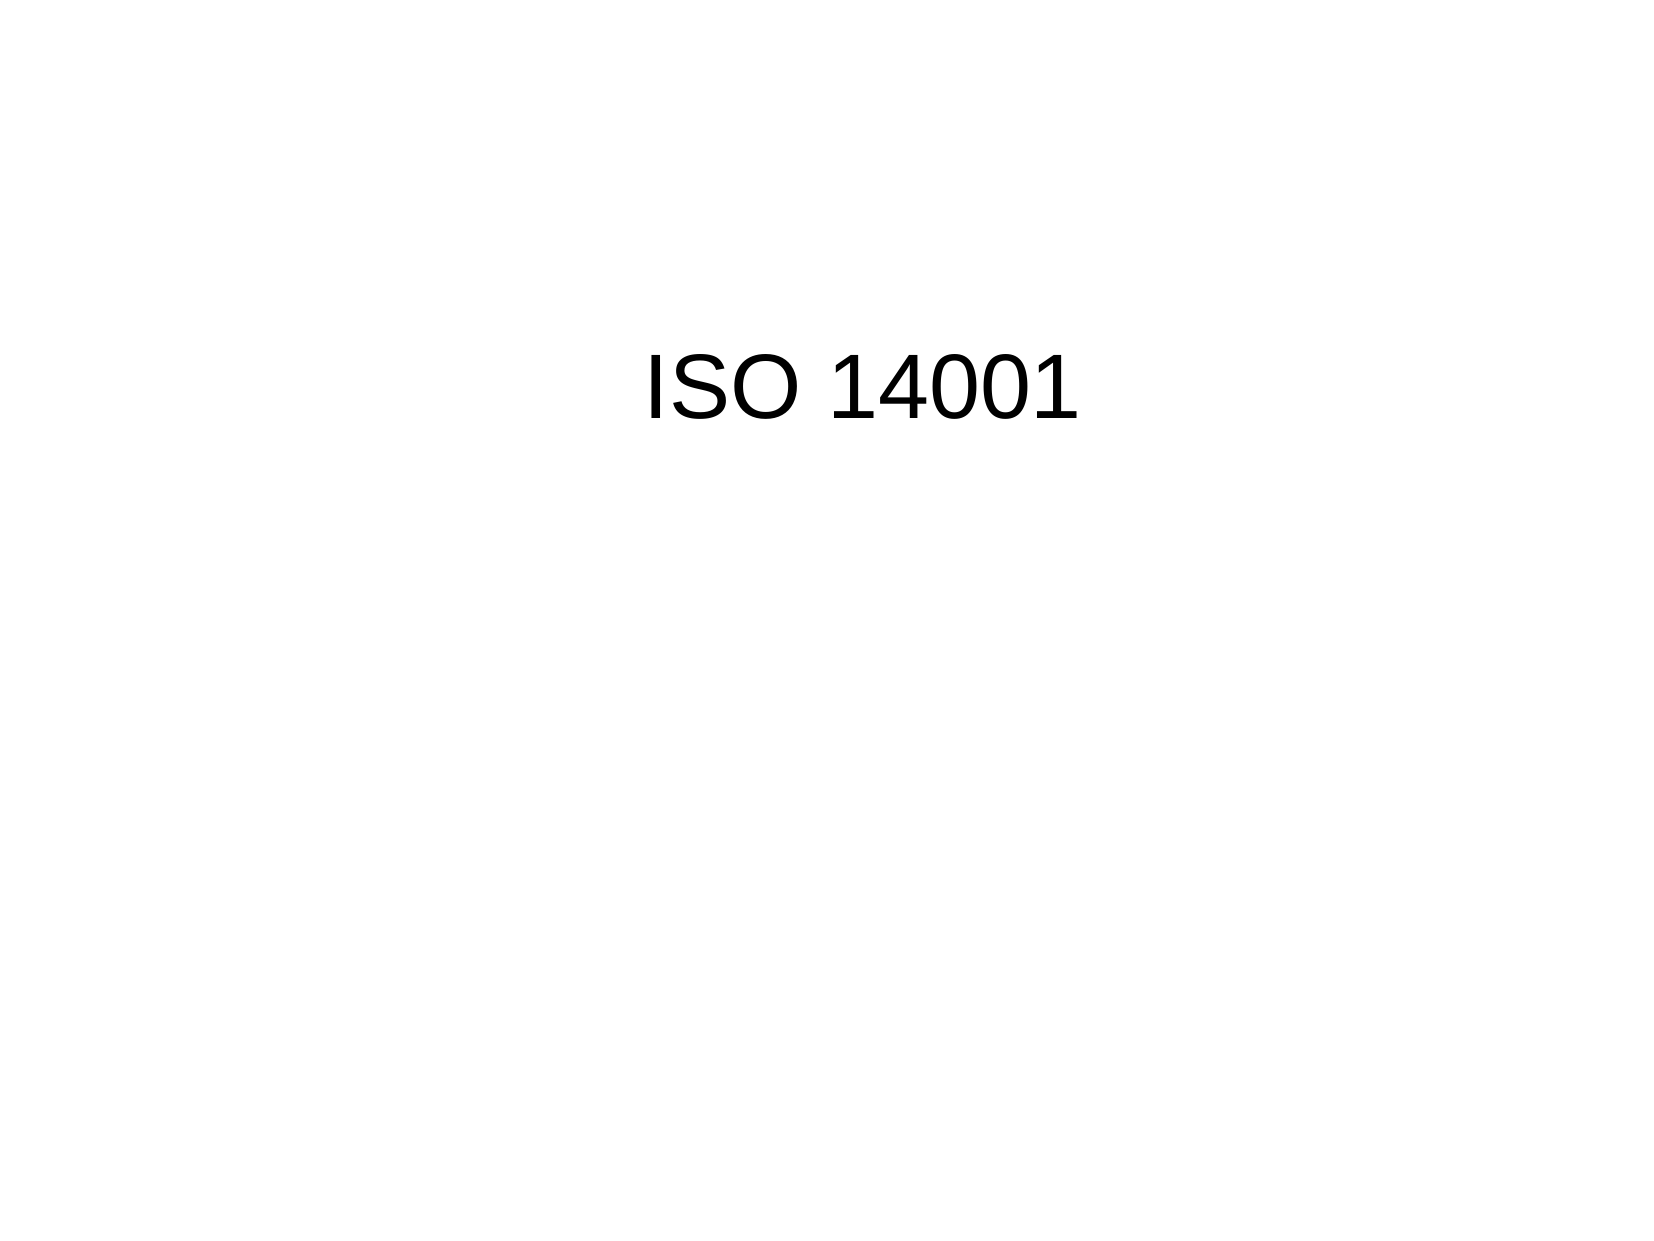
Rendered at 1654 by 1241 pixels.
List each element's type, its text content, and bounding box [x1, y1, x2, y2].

title ISO 14001 [106, 283, 1595, 491]
